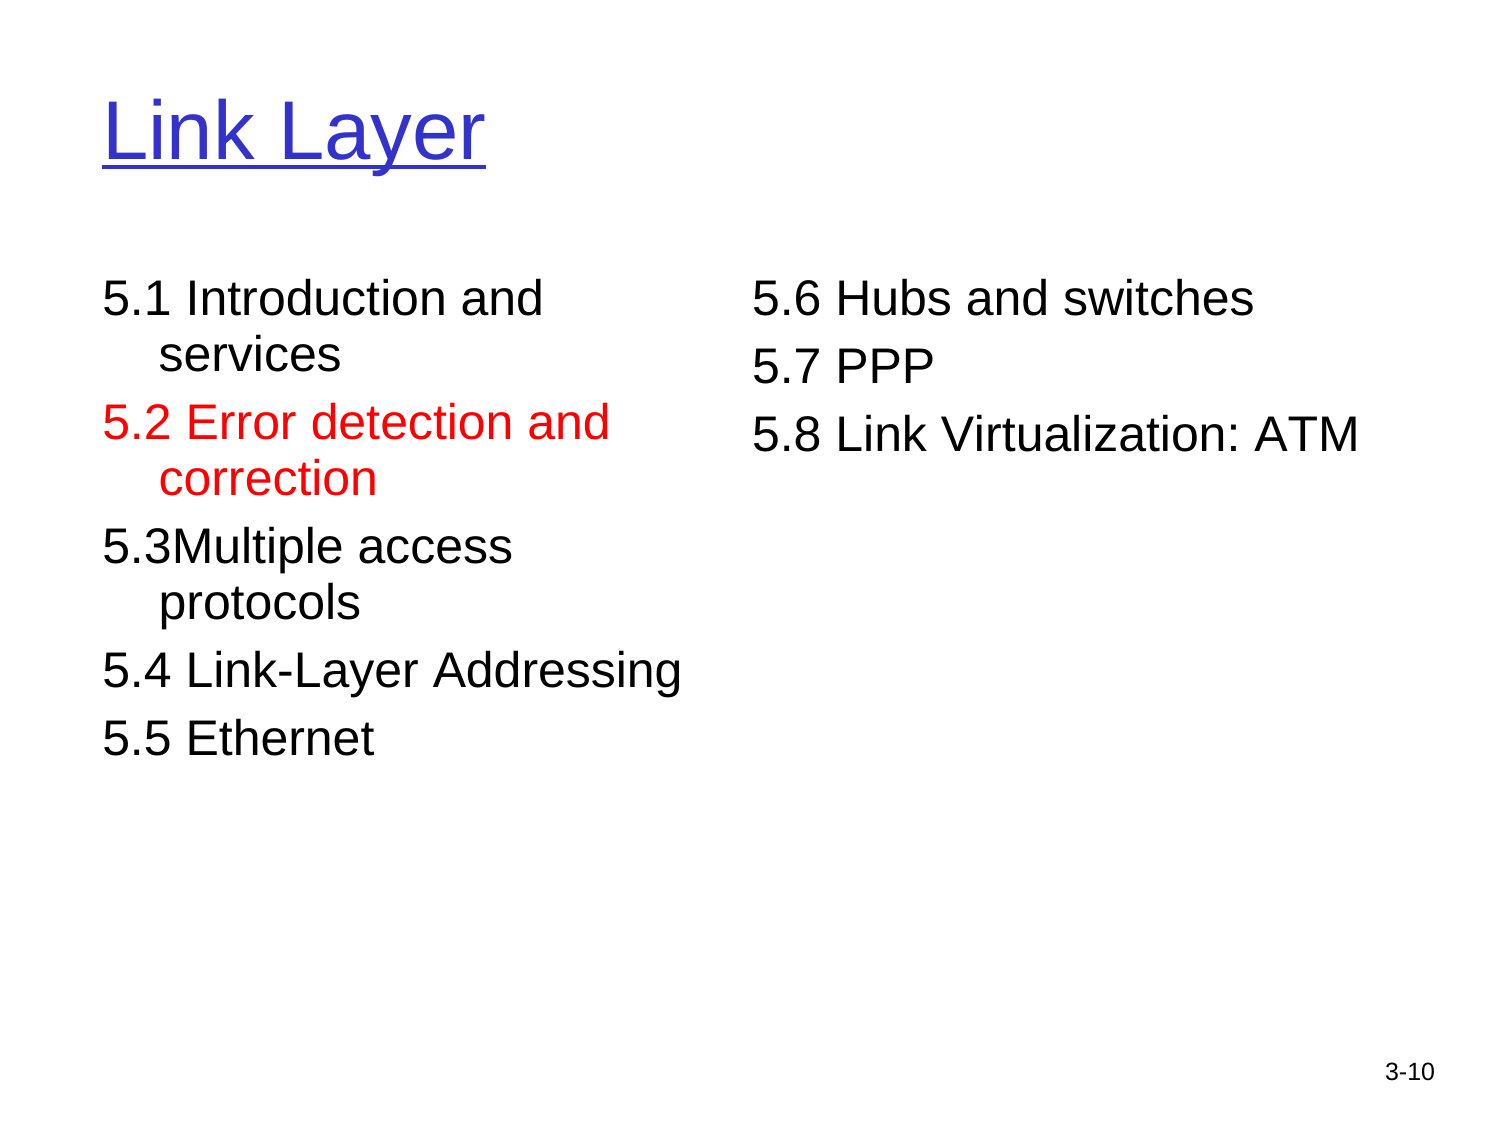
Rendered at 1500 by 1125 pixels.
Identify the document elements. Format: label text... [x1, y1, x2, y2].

title Link Layer [87, 37, 1363, 225]
list 5.1 Introduction and services 5.2 Error detection and correction 5.3Multiple access protocols 5.4 Link-Layer Addressing 5.5 Ethernet [87, 262, 713, 1026]
list 5.6 Hubs and switches 5.7 PPP 5.8 Link Virtualization: ATM [737, 262, 1403, 1026]
